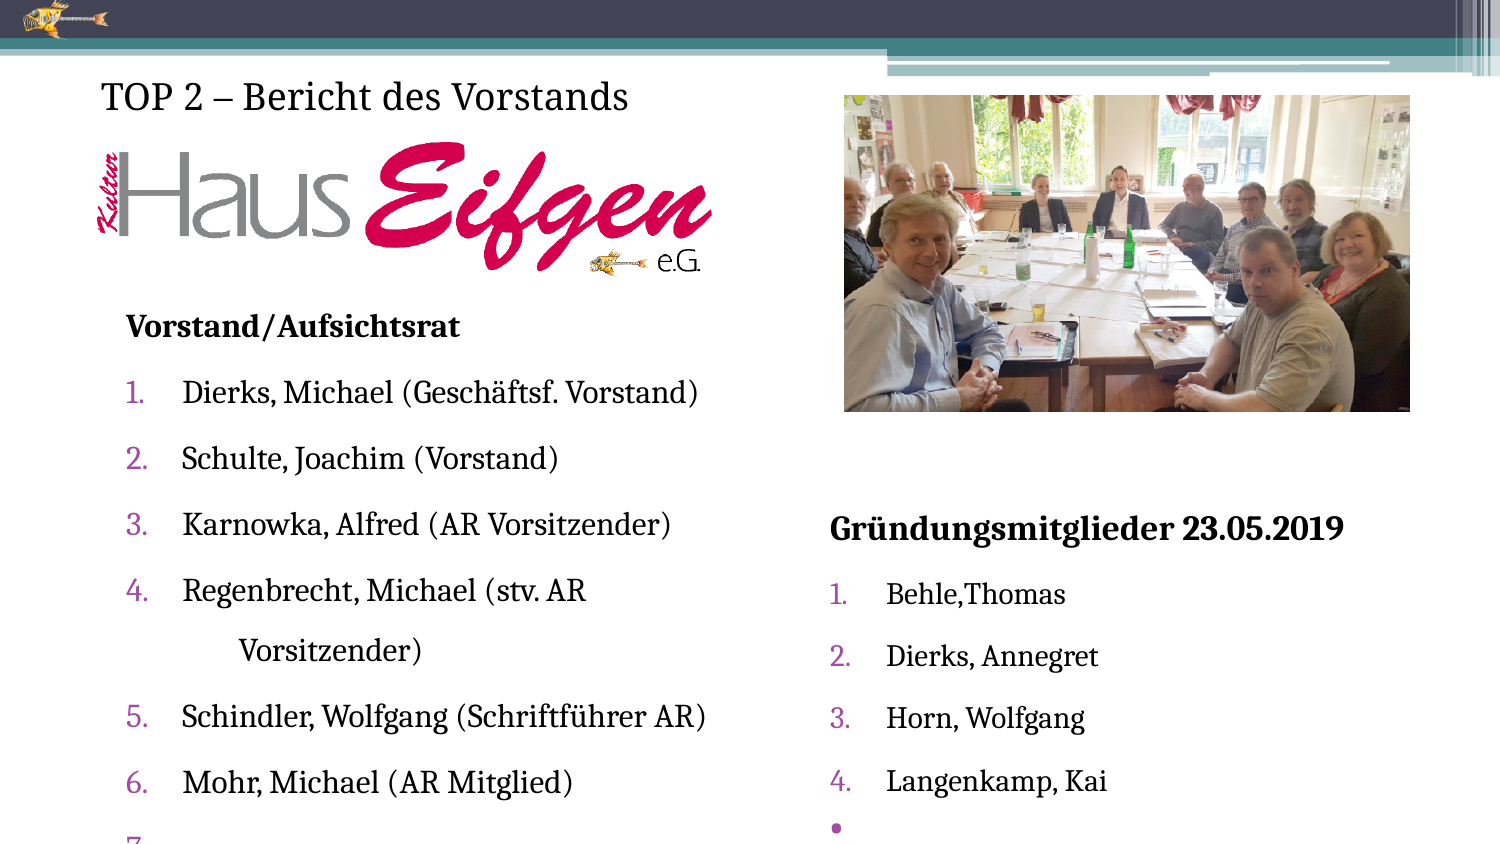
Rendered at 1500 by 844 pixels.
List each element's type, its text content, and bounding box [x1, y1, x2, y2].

text_box [750, 407, 1471, 825]
list Vorstand/Aufsichtsrat Dierks, Michael (Geschäftsf. Vorstand) Schulte, Joachim (Vorstand) Karnowka, Alfred (AR Vorsitzender) Regenbrecht, Michael (stv. AR Vorsitzender) Schindler, Wolfgang (Schriftführer AR) Mohr, Michael (AR Mitglied) [75, 276, 738, 834]
text_box TOP 2 – Bericht des Vorstands [86, 65, 645, 125]
picture [844, 95, 1410, 412]
picture [85, 114, 727, 289]
